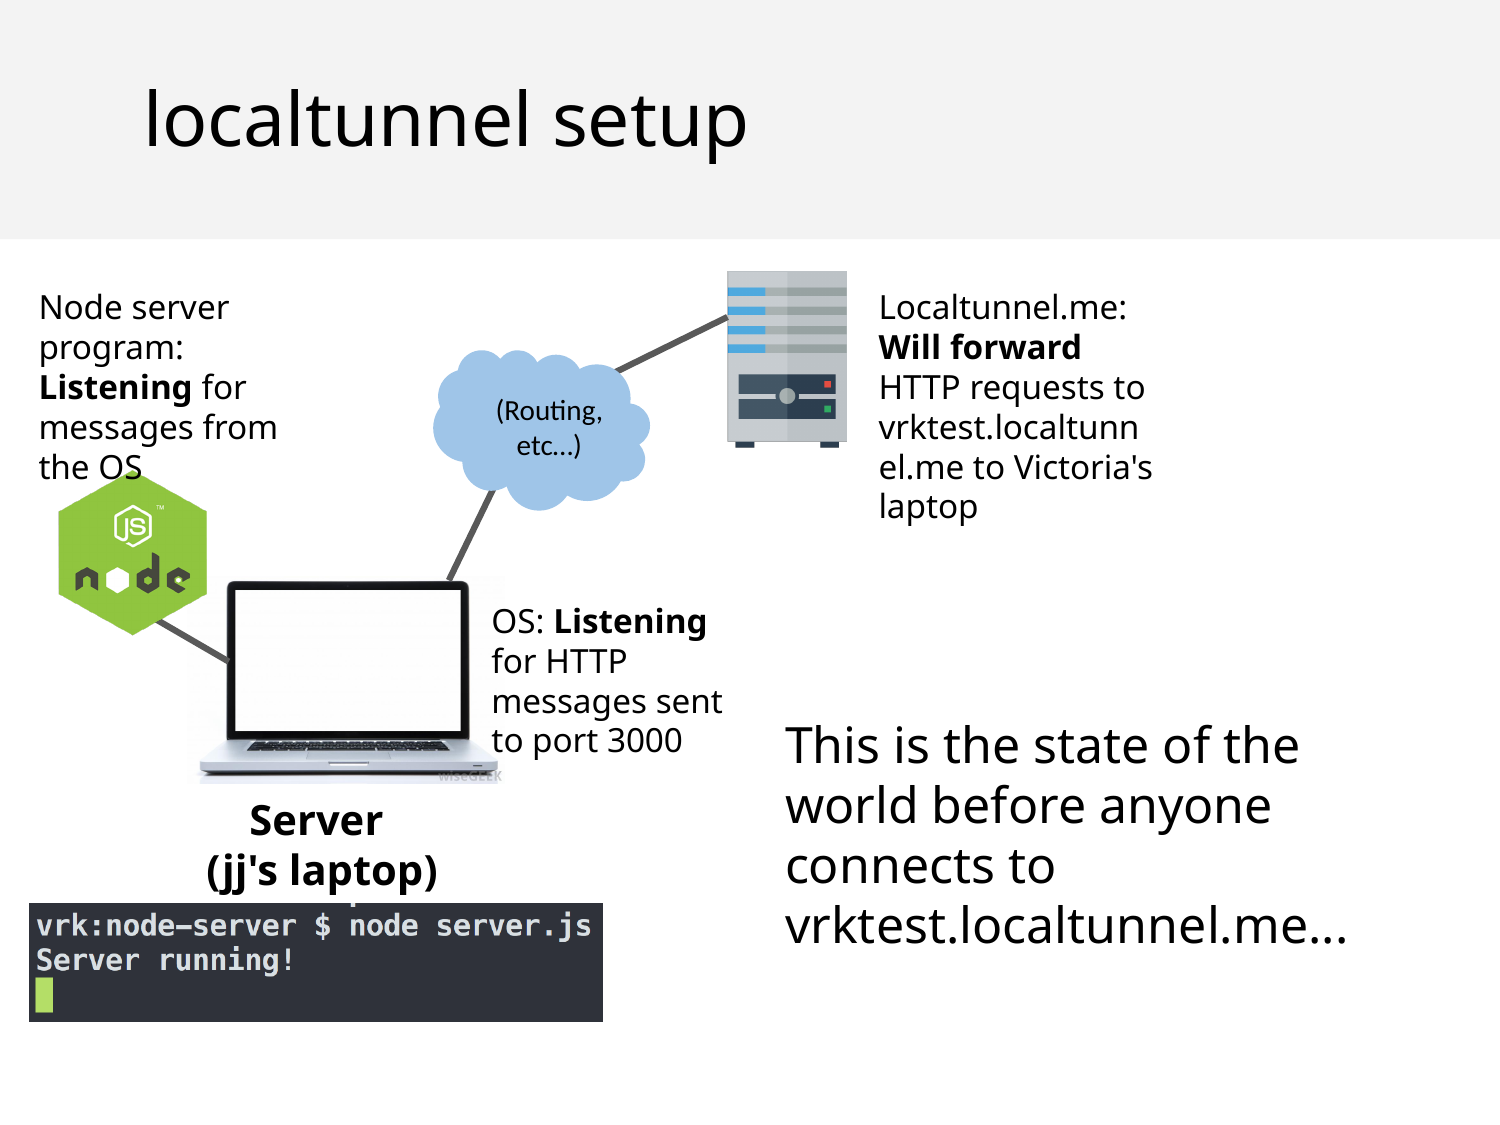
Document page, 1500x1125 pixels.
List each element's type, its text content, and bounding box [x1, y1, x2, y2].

text_box (Routing, etc…) [433, 350, 651, 511]
picture [47, 468, 505, 784]
text_box Server (jj's laptop) [100, 805, 544, 883]
title localtunnel setup [128, 56, 1372, 183]
picture [103, 468, 119, 477]
picture [29, 903, 603, 1022]
text_box Node server program: Listening for messages from the OS [23, 271, 317, 459]
text_box This is the state of the world before anyone connects to vrktest.localtunnel.me... [769, 698, 1387, 990]
text_box OS: Listening for HTTP messages sent to port 3000 [476, 584, 770, 694]
picture [692, 267, 880, 456]
text_box Localtunnel.me: Will forward HTTP requests to vrktest.localtunnel.me to Victoria's laptop [863, 271, 1170, 510]
